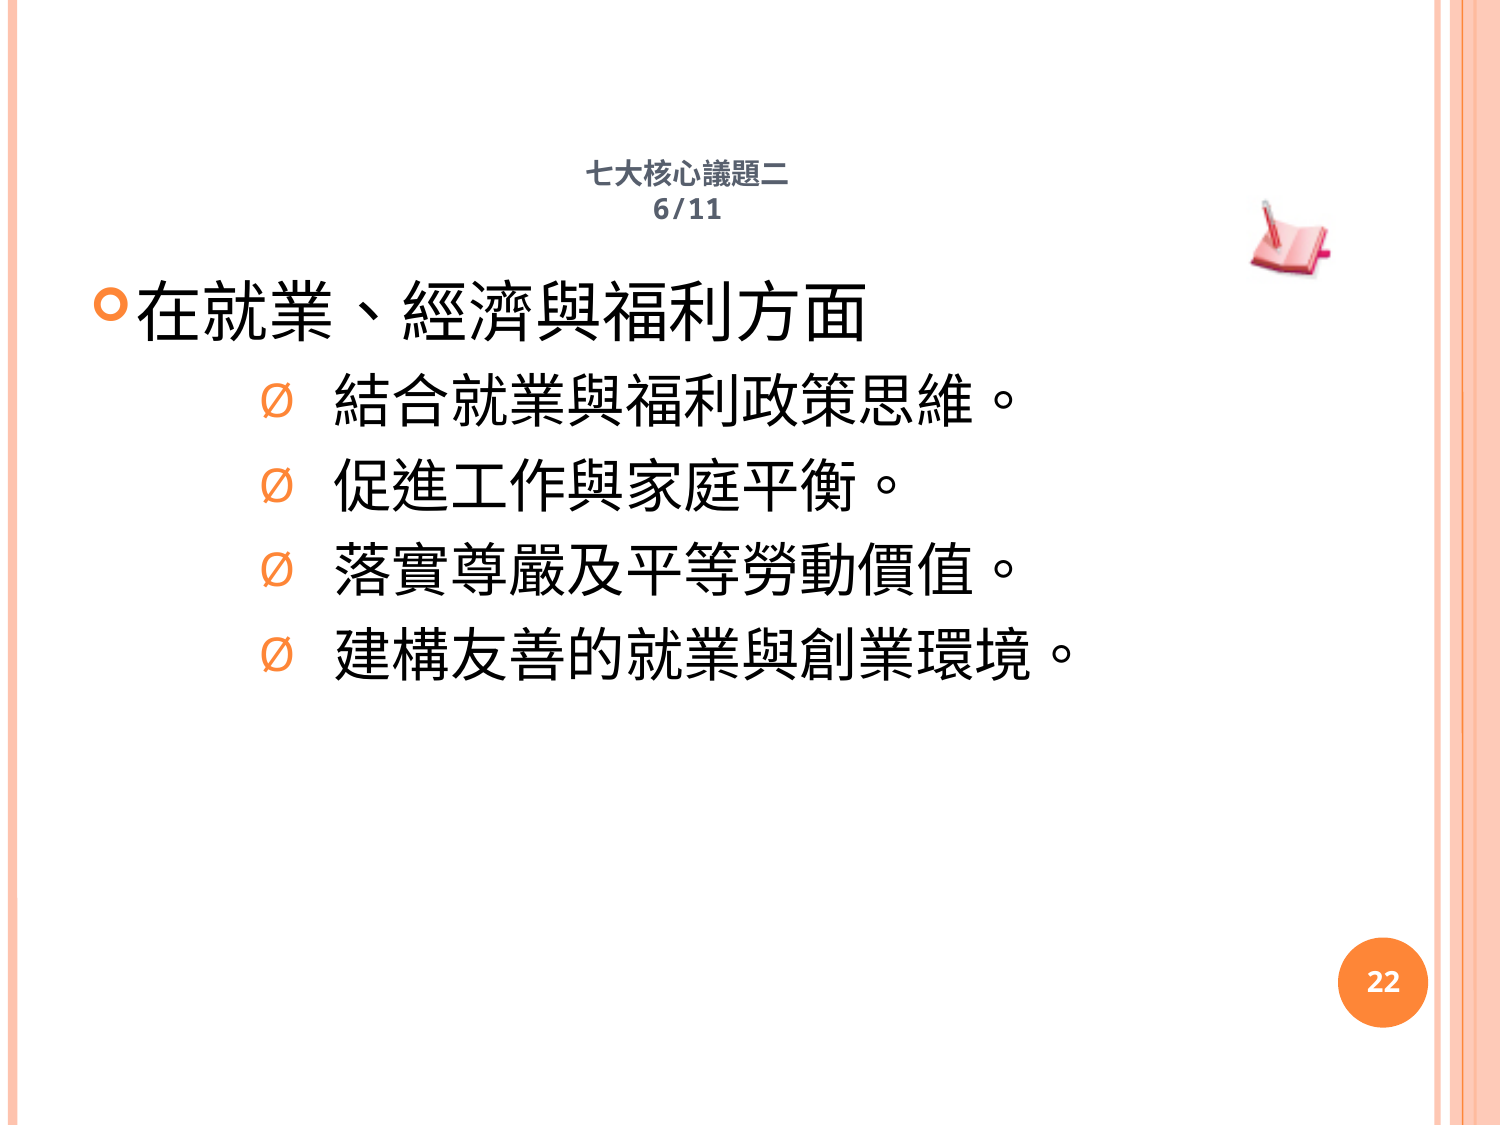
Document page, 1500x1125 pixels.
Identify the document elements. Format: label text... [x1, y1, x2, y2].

text_box [1333, 940, 1434, 1027]
title 七大核心議題二 6/11 [75, 45, 1300, 233]
picture [1239, 172, 1358, 303]
list 在就業、經濟與福利方面 結合就業與福利政策思維。 促進工作與家庭平衡。 落實尊嚴及平等勞動價值。 建構友善的就業與創業環境。 [75, 262, 1300, 1062]
